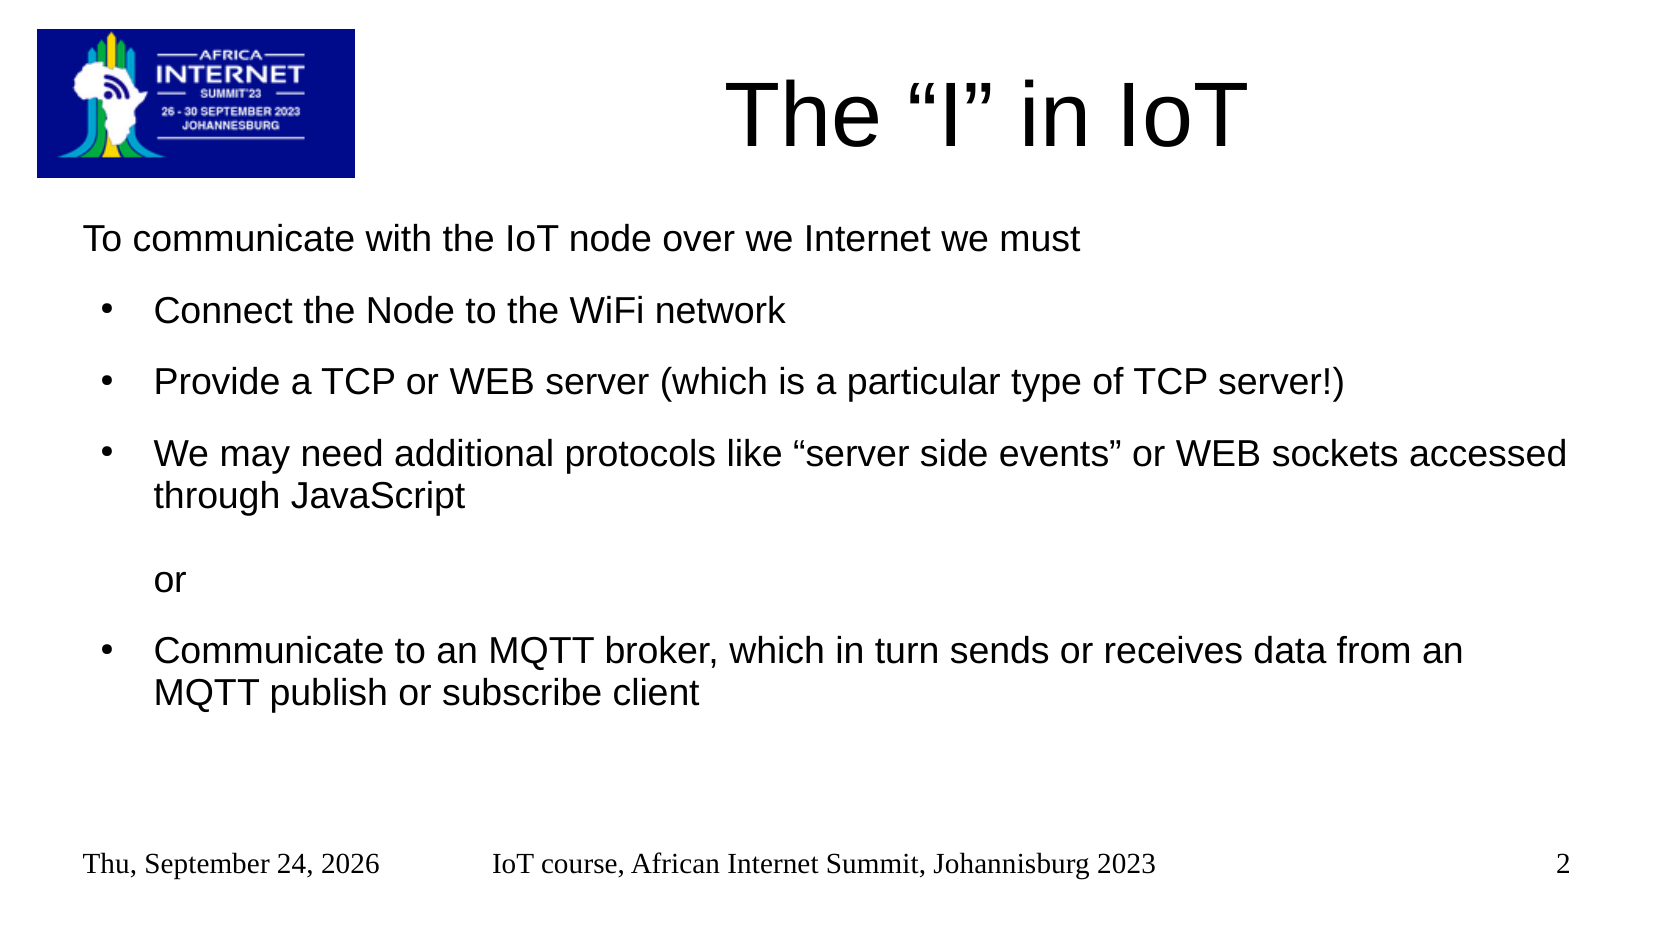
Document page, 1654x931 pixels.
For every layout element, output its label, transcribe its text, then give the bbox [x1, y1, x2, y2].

list To communicate with the IoT node over we Internet we must Connect the Node to the WiFi network Provide a TCP or WEB server (which is a particular type of TCP server!) We may need additional protocols like “server side events” or WEB sockets accessed through JavaScript or Communicate to an MQTT broker, which in turn sends or receives data from an MQTT publish or subscribe client [82, 217, 1571, 758]
picture [37, 29, 355, 178]
title The “I” in IoT [403, 37, 1571, 193]
